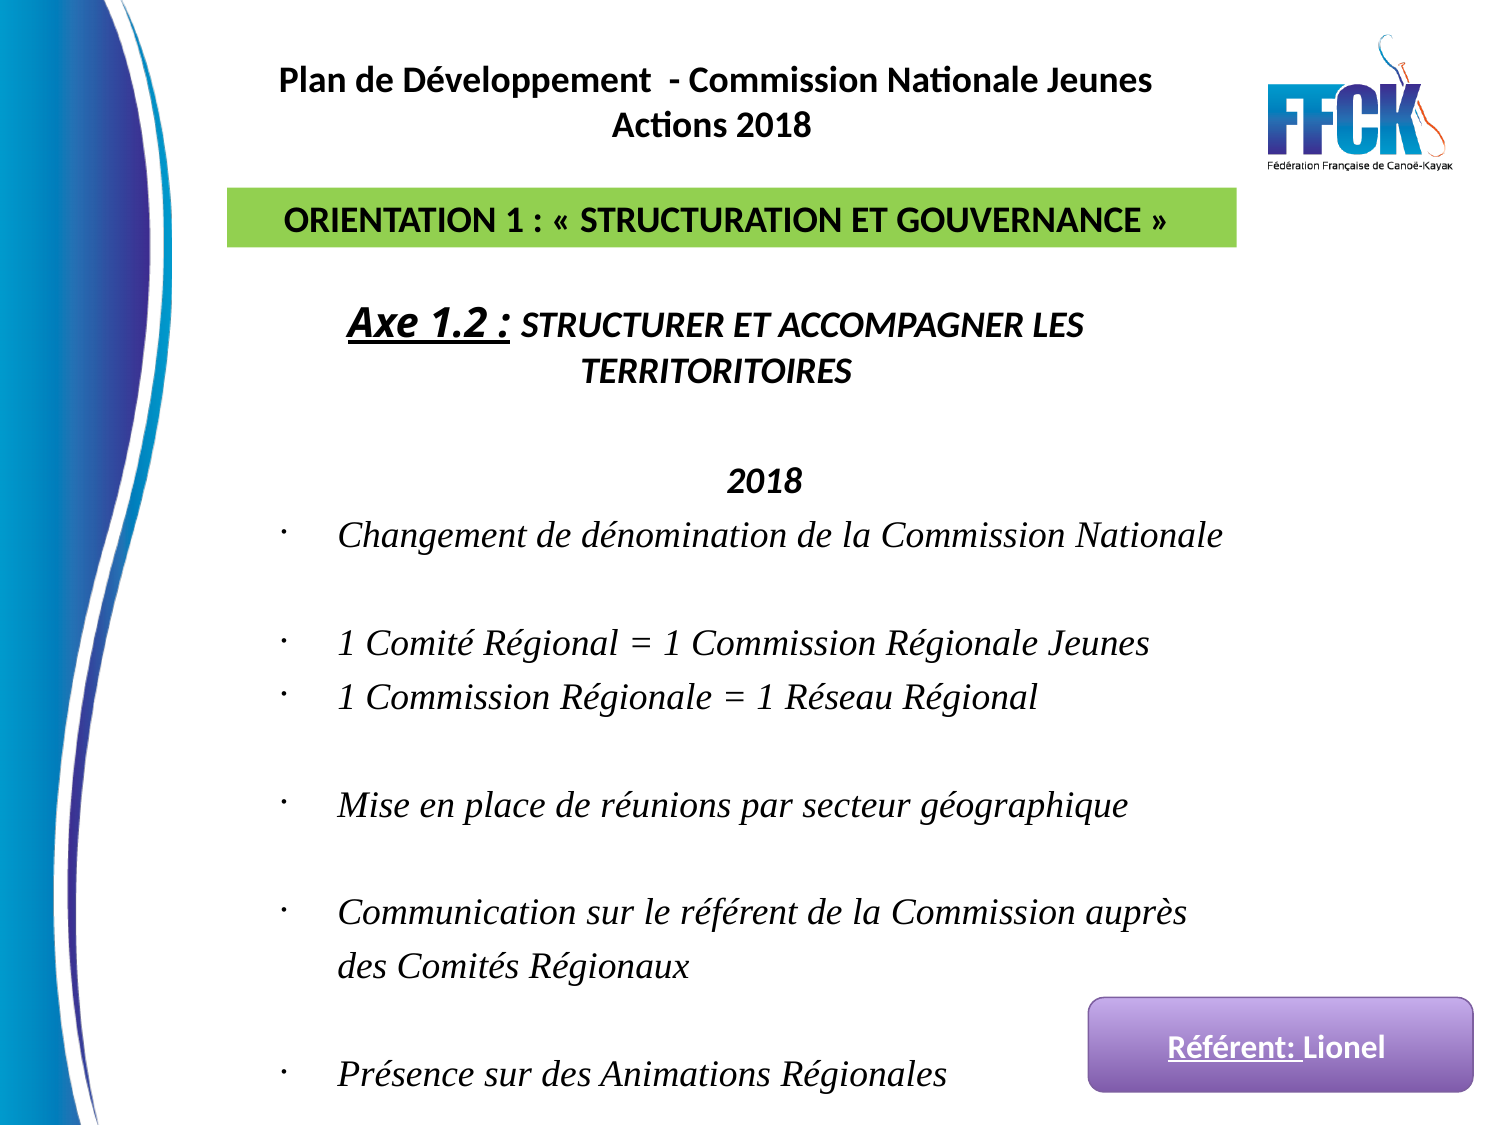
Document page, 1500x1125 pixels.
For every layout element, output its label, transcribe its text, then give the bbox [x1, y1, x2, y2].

text_box 2018 Changement de dénomination de la Commission Nationale 1 Comité Régional = 1 Commission Régionale Jeunes 1 Commission Régionale = 1 Réseau Régional Mise en place de réunions par secteur géographique Communication sur le référent de la Commission auprès des Comités Régionaux Présence sur des Animations Régionales [266, 439, 1263, 1102]
text_box ORIENTATION 1 : « STRUCTURATION ET GOUVERNANCE » [227, 187, 1237, 248]
text_box Axe 1.2 : STRUCTURER ET ACCOMPAGNER LES TERRITORITOIRES [213, 288, 1220, 399]
text_box Plan de Développement - Commission Nationale Jeunes Actions 2018 [200, 47, 1232, 153]
text_box Référent: Lionel [1088, 997, 1474, 1092]
picture [54, 0, 172, 1125]
picture [1256, 27, 1464, 178]
